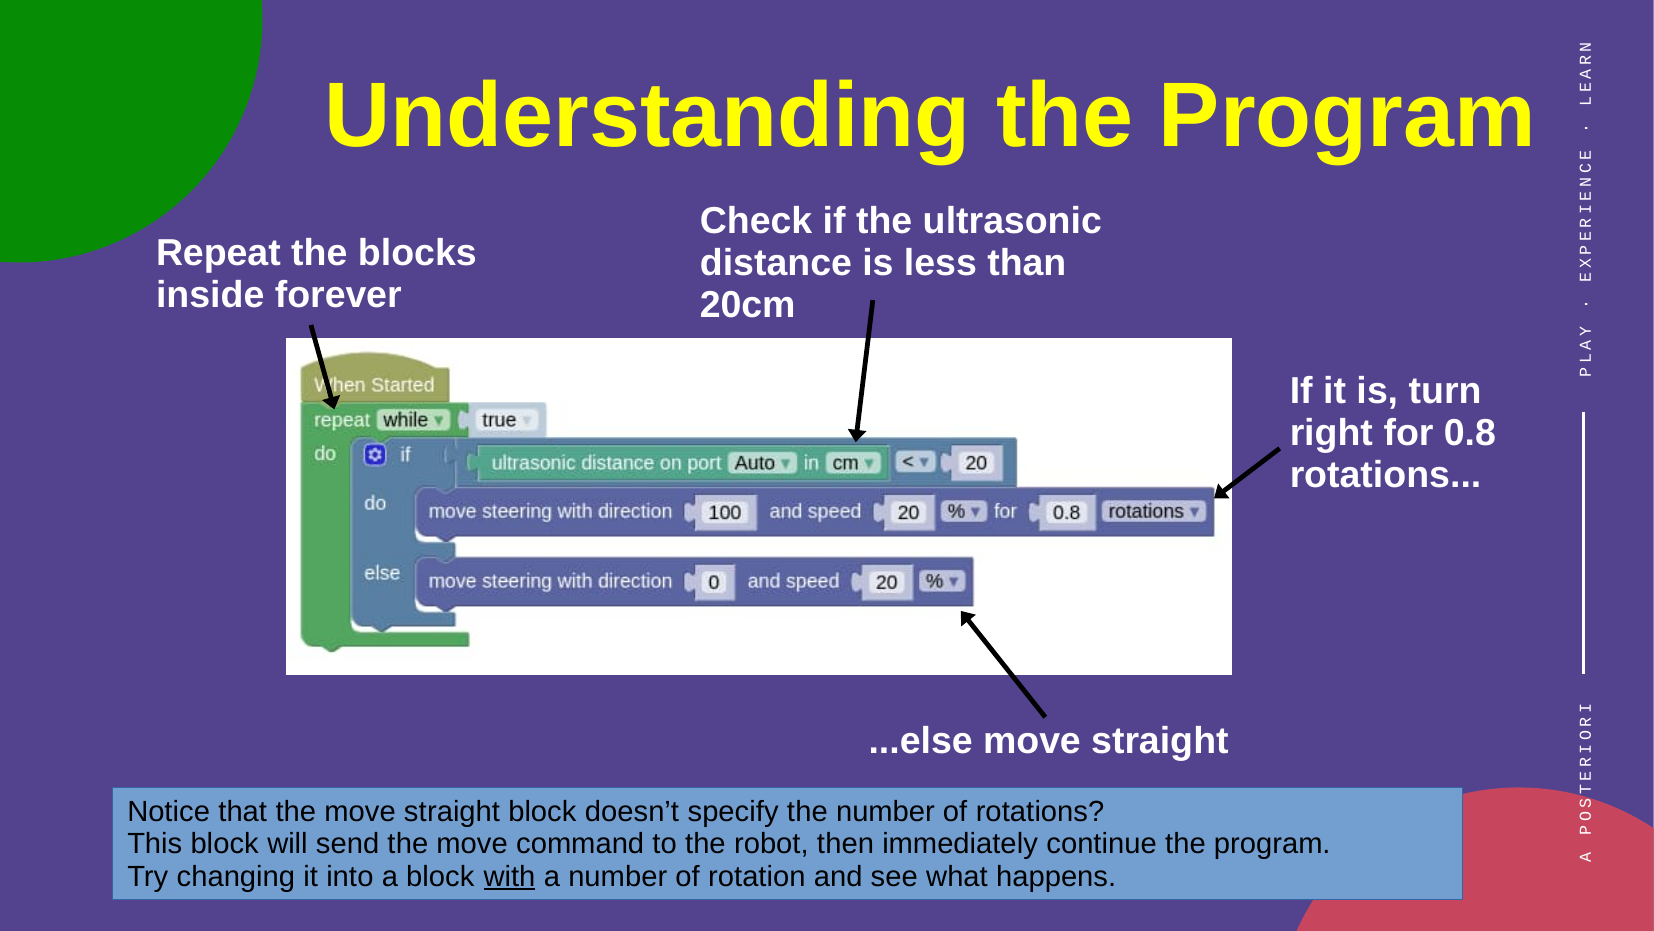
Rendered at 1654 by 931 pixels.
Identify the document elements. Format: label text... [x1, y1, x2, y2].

text_box Notice that the move straight block doesn’t specify the number of rotations? This block will send the move command to the robot, then immediately continue the program. Try changing it into a block with a number of rotation and see what happens. [112, 787, 1463, 900]
text_box If it is, turn right for 0.8 rotations... [1275, 362, 1584, 526]
title Understanding the Program [262, 37, 1538, 193]
text_box ...else move straight [853, 711, 1313, 787]
text_box Repeat the blocks inside forever [141, 224, 601, 338]
picture [286, 338, 1232, 676]
text_box Check if the ultrasonic distance is less than 20cm [685, 192, 1144, 334]
